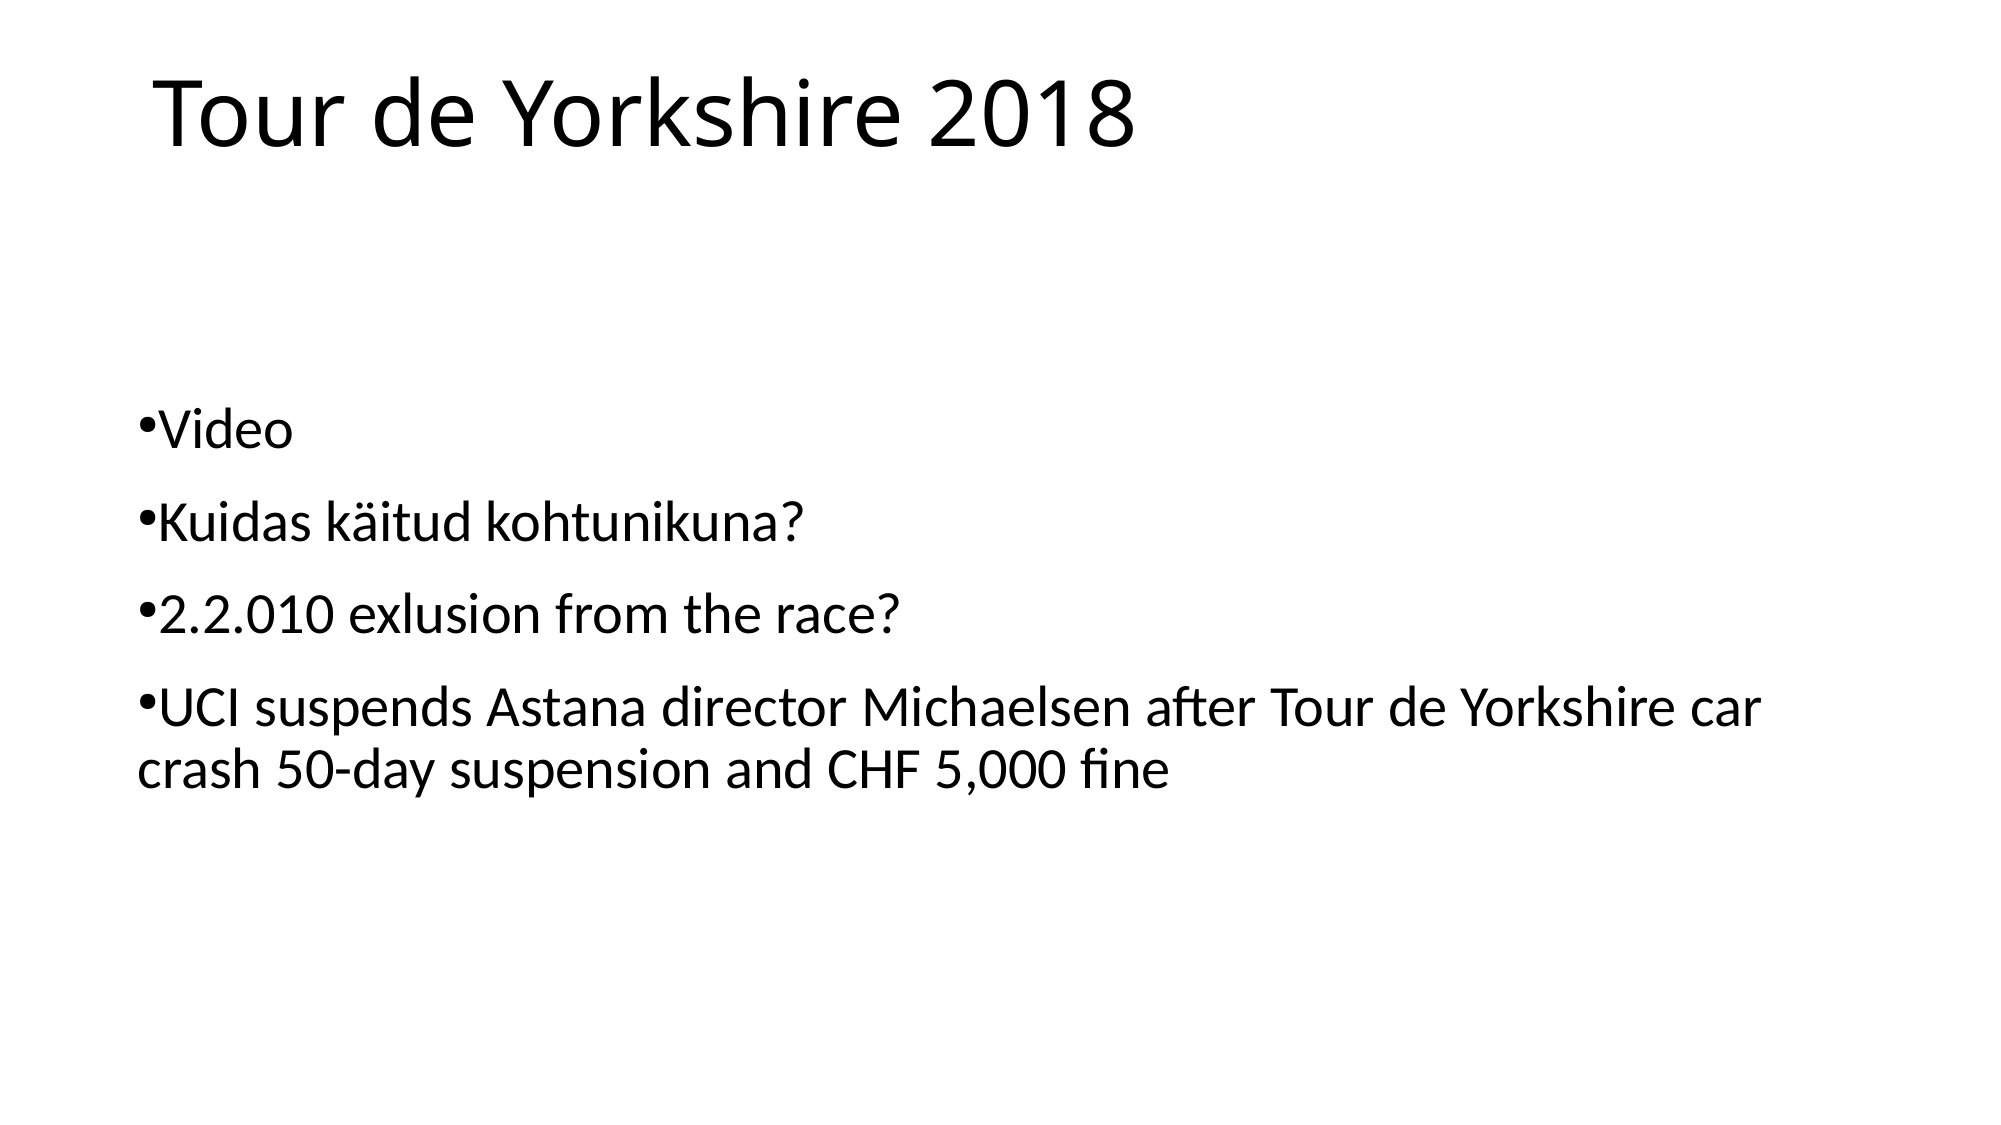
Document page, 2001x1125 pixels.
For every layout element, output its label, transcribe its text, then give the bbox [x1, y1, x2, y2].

title Tour de Yorkshire 2018 [137, 59, 1863, 278]
list Video Kuidas käitud kohtunikuna? 2.2.010 exlusion from the race? UCI suspends Astana director Michaelsen after Tour de Yorkshire car crash 50-day suspension and CHF 5,000 fine [137, 299, 1863, 1042]
